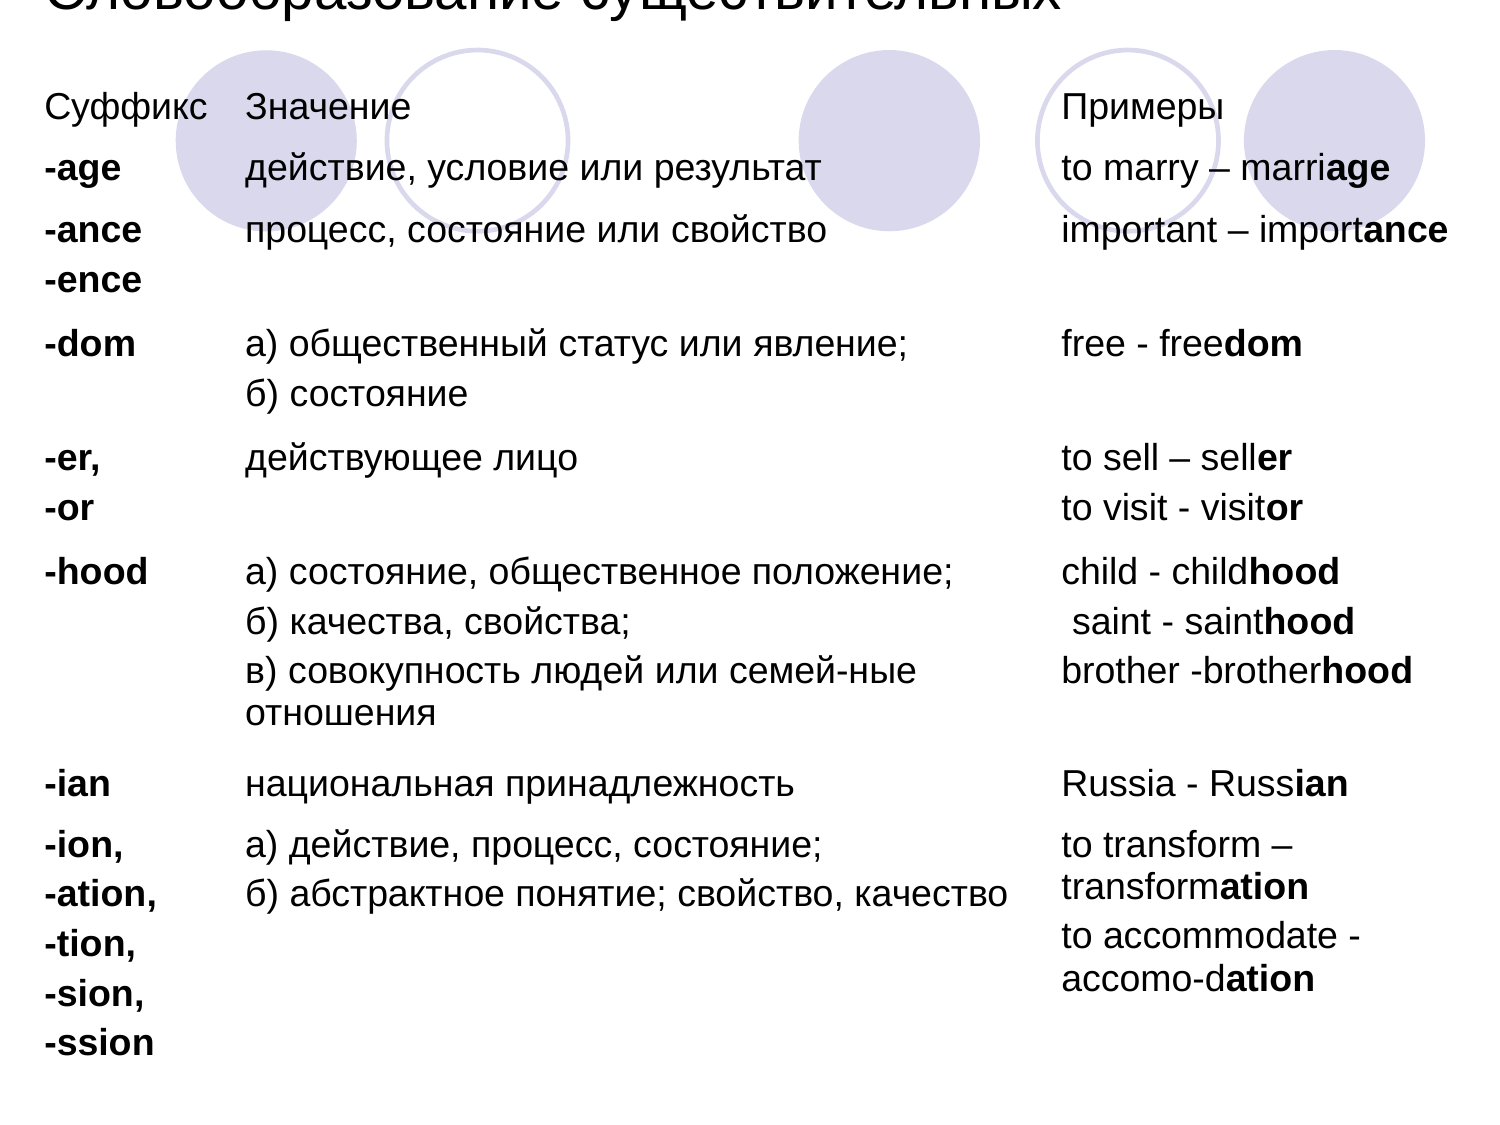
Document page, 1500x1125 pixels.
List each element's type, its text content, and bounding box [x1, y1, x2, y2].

table_cell национальная принадлежность [230, 755, 1047, 816]
table_cell -er, -or [29, 429, 230, 543]
table_header Значение [230, 78, 1047, 139]
table_cell free - freedom [1047, 315, 1472, 429]
table_cell -hood [29, 543, 230, 755]
table_cell child - childhood saint - sainthood brother -brotherhood [1047, 543, 1472, 755]
title Словообразование существительных [29, 0, 1380, 78]
table_header Примеры [1047, 78, 1472, 139]
table_cell а) общественный статус или явление; б) состояние [230, 315, 1047, 429]
table_cell а) действие, процесс, состояние; б) абстрактное понятие; свойство, качество [230, 816, 1047, 1089]
table_cell -dom [29, 315, 230, 429]
table_cell действующее лицо [230, 429, 1047, 543]
table_cell to transform – transformation to accommodate - accomo-dation [1047, 816, 1472, 1089]
table_cell Russia - Russian [1047, 755, 1472, 816]
table_cell -ian [29, 755, 230, 816]
table_cell действие, условие или результат [230, 139, 1047, 201]
table_cell а) состояние, общественное положение; б) качества, свойства; в) совокупность людей или семей-ные отношения [230, 543, 1047, 755]
table_cell процесс, состояние или свойство [230, 201, 1047, 315]
table_cell important – importance [1047, 201, 1472, 315]
table_cell -ion, -ation, -tion, -sion, -ssion [29, 816, 230, 1089]
table_cell to sell – seller to visit - visitor [1047, 429, 1472, 543]
table_header Суффикс [29, 78, 230, 139]
table_cell to marry – marriage [1047, 139, 1472, 201]
table_cell -age [29, 139, 230, 201]
table_cell -ance -ence [29, 201, 230, 315]
